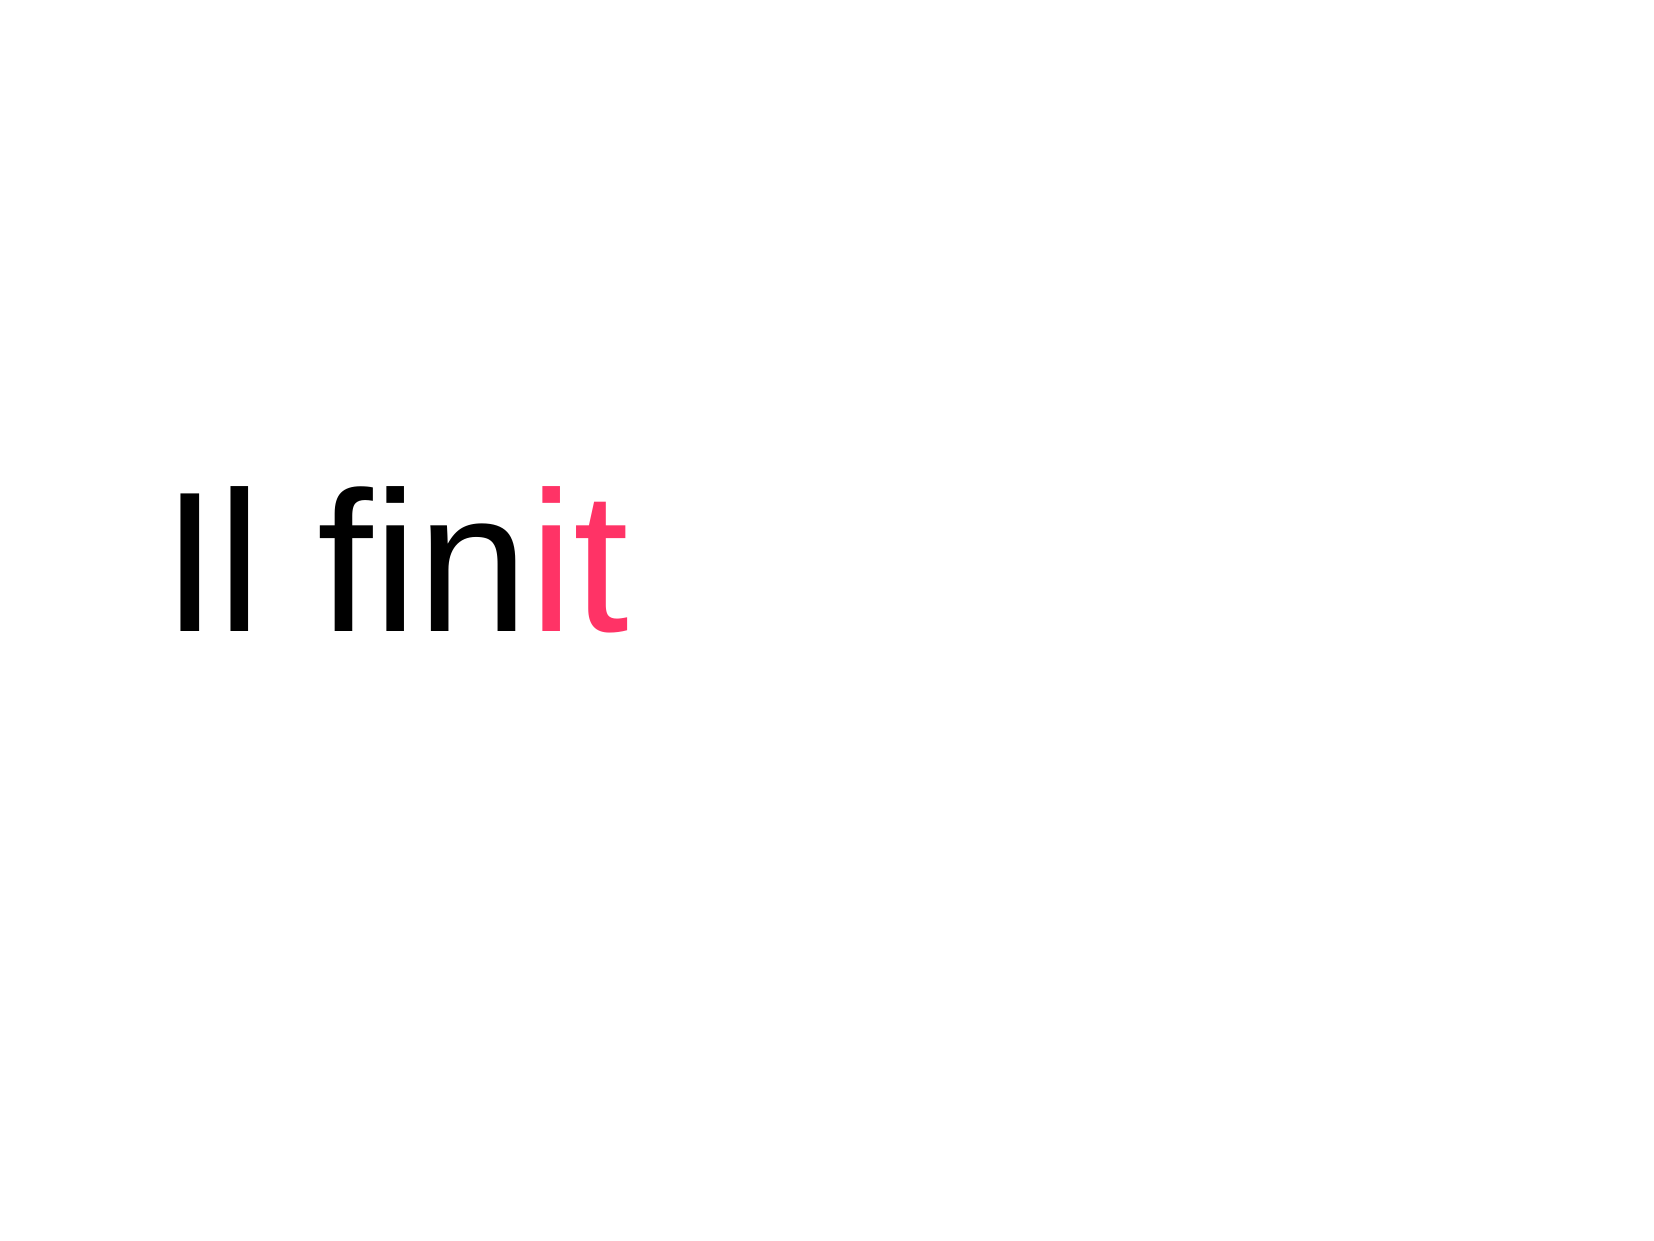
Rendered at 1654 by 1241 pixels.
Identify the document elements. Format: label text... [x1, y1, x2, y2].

text_box Il finit [147, 442, 1418, 682]
